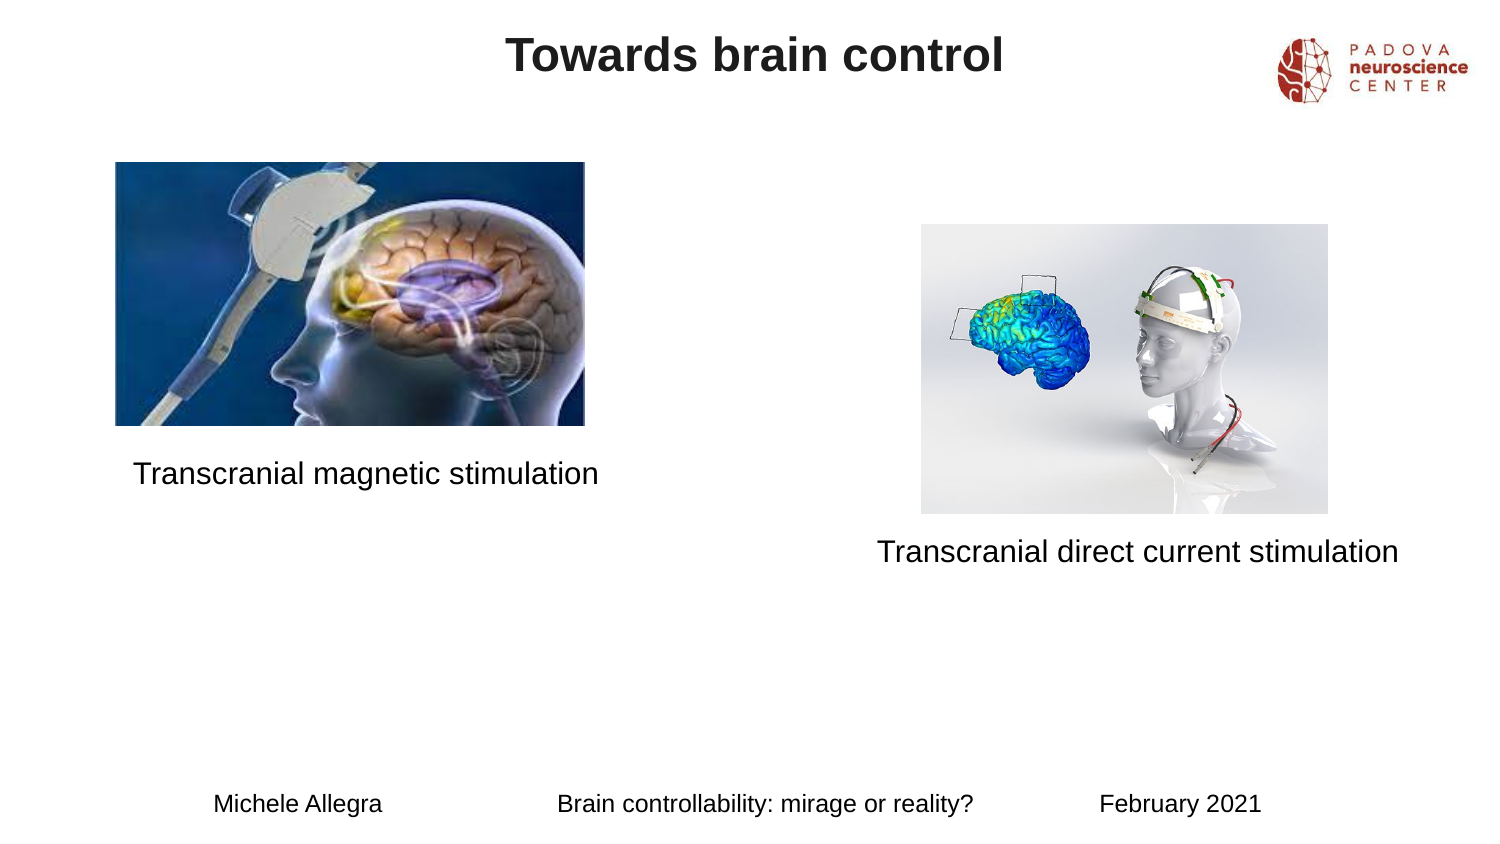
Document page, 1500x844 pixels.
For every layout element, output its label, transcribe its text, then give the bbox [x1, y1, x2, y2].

text_box Transcranial direct current stimulation [862, 527, 1441, 626]
picture [1268, 10, 1476, 123]
picture [921, 224, 1328, 514]
text_box Transcranial magnetic stimulation [118, 448, 697, 548]
text_box Towards brain control [74, 30, 1436, 132]
text_box Michele Allegra Brain controllability: mirage or reality? February 2021 [64, 776, 1415, 828]
picture [115, 162, 585, 426]
